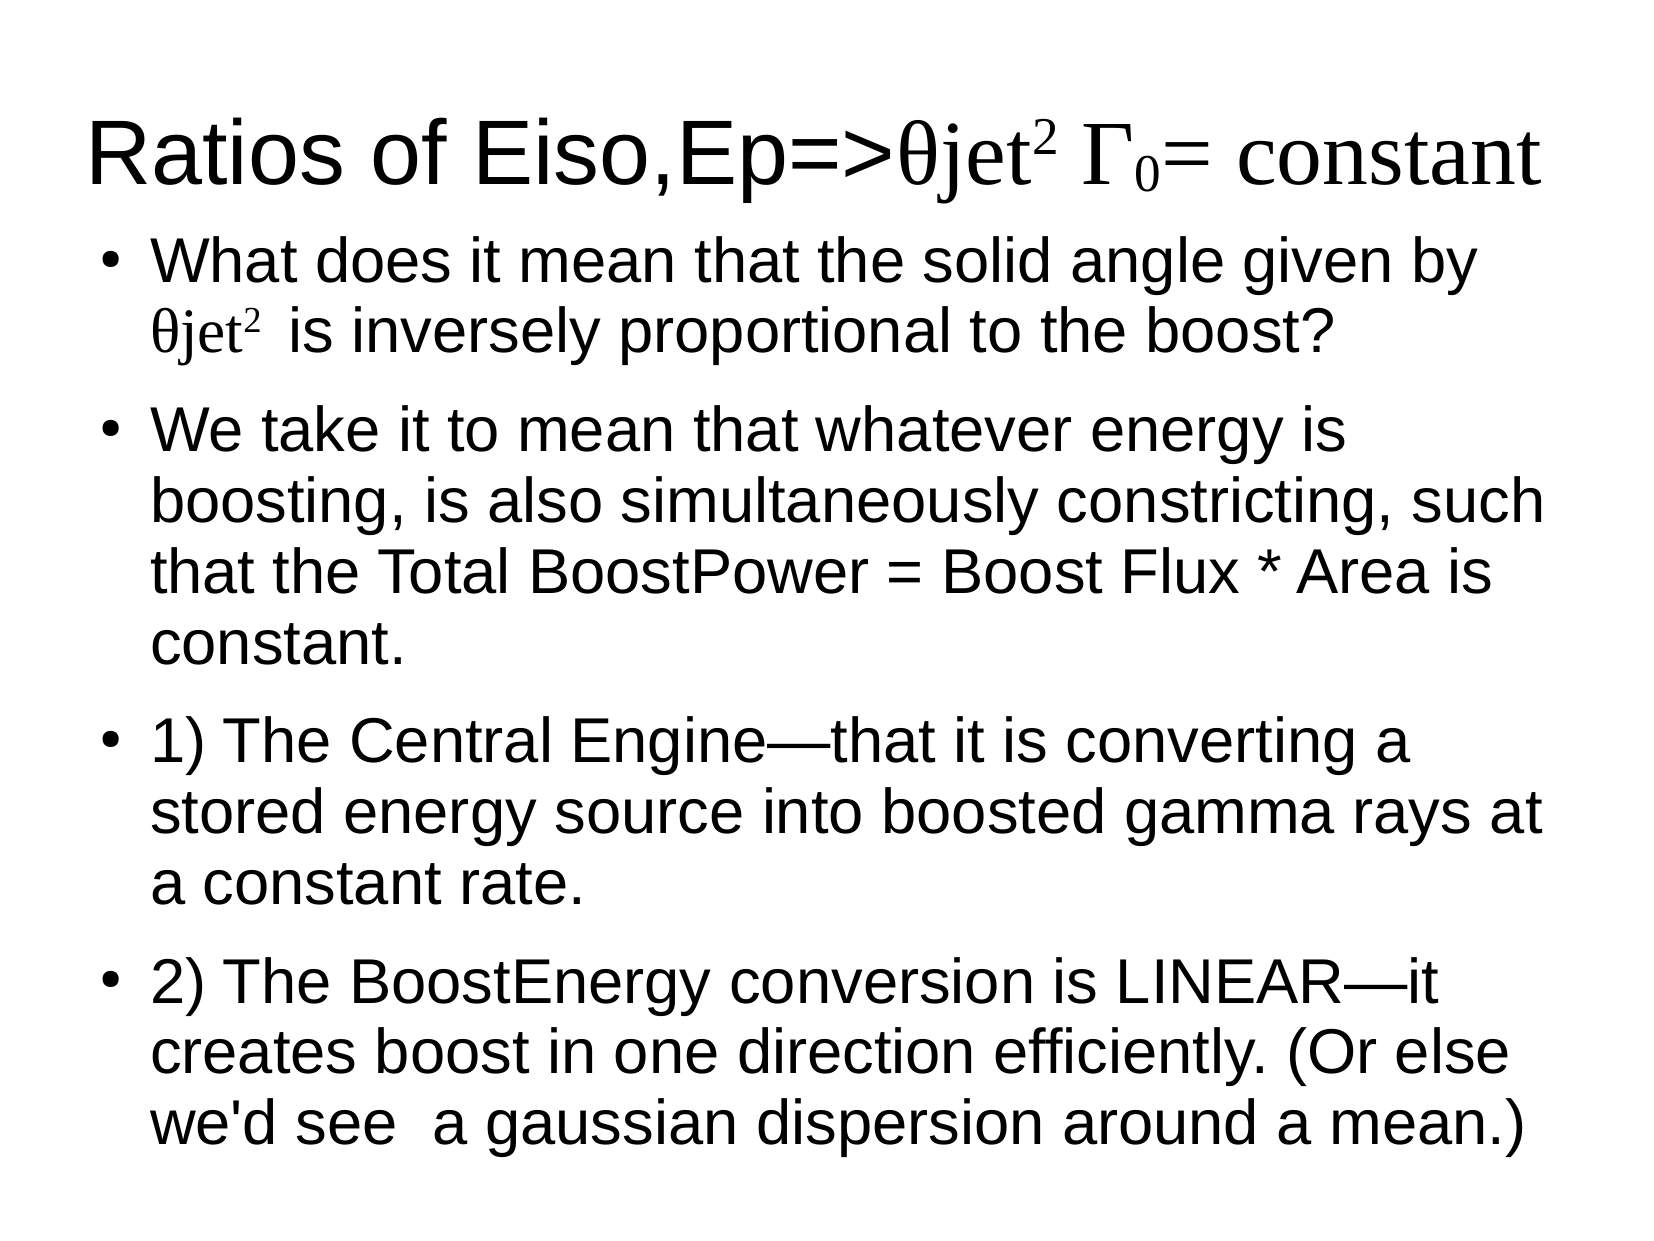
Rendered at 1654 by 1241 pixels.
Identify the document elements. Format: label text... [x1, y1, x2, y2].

title Ratios of Eiso,Ep=>θjet2 Γ0= constant [82, 49, 1571, 225]
list What does it mean that the solid angle given by θjet2 is inversely proportional to the boost? We take it to mean that whatever energy is boosting, is also simultaneously constricting, such that the Total BoostPower = Boost Flux * Area is constant. 1) The Central Engine—that it is converting a stored energy source into boosted gamma rays at a constant rate. 2) The BoostEnergy conversion is LINEAR—it creates boost in one direction efficiently. (Or else we'd see a gaussian dispersion around a mean.) [82, 225, 1571, 1175]
